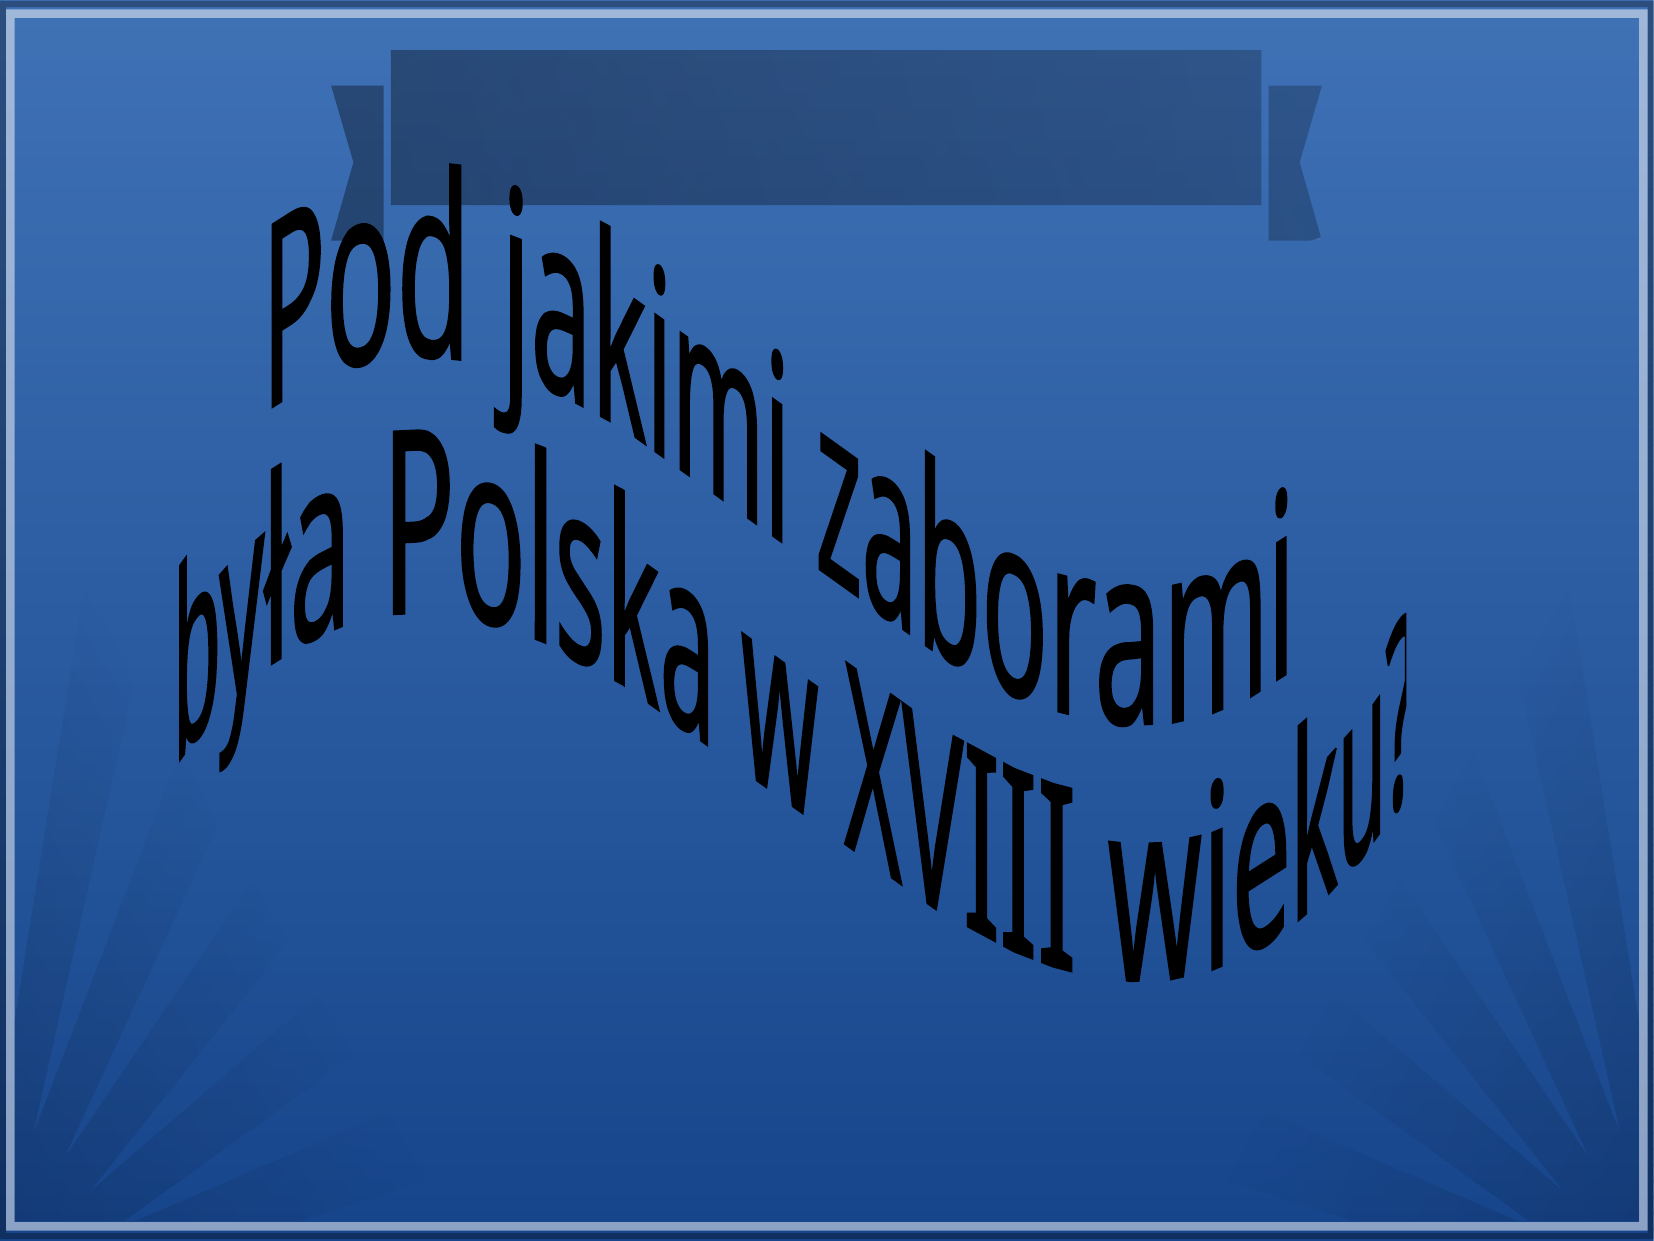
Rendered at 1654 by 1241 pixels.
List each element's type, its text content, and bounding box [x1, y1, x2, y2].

text_box Pod jakimi zaborami była Polska w XVIII wieku? [1212, 828, 1222, 971]
text_box Pod jakimi zaborami była Polska w XVIII wieku? [1276, 537, 1286, 681]
text_box Pod jakimi zaborami była Polska w XVIII wieku? [1237, 803, 1286, 950]
text_box Pod jakimi zaborami była Polska w XVIII wieku? [1058, 574, 1095, 715]
text_box Pod jakimi zaborami była Polska w XVIII wieku? [866, 476, 910, 634]
text_box Pod jakimi zaborami była Polska w XVIII wieku? [1172, 560, 1260, 724]
text_box Pod jakimi zaborami była Polska w XVIII wieku? [535, 444, 546, 644]
text_box Pod jakimi zaborami była Polska w XVIII wieku? [680, 332, 757, 525]
text_box Pod jakimi zaborami była Polska w XVIII wieku? [1298, 719, 1338, 921]
text_box Pod jakimi zaborami była Polska w XVIII wieku? [1003, 763, 1033, 959]
text_box Pod jakimi zaborami była Polska w XVIII wieku? [294, 494, 343, 644]
text_box Pod jakimi zaborami była Polska w XVIII wieku? [263, 463, 292, 665]
text_box Pod jakimi zaborami była Polska w XVIII wieku? [1099, 584, 1153, 727]
text_box Pod jakimi zaborami była Polska w XVIII wieku? [967, 743, 996, 942]
text_box Pod jakimi zaborami była Polska w XVIII wieku? [179, 556, 217, 761]
text_box Pod jakimi zaborami była Polska w XVIII wieku? [600, 221, 646, 445]
text_box Pod jakimi zaborami była Polska w XVIII wieku? [987, 553, 1043, 699]
text_box Pod jakimi zaborami była Polska w XVIII wieku? [844, 661, 902, 885]
text_box Pod jakimi zaborami była Polska w XVIII wieku? [402, 164, 461, 361]
text_box Pod jakimi zaborami była Polska w XVIII wieku? [393, 430, 450, 615]
text_box Pod jakimi zaborami była Polska w XVIII wieku? [1108, 835, 1201, 982]
text_box Pod jakimi zaborami była Polska w XVIII wieku? [1386, 613, 1406, 760]
text_box Pod jakimi zaborami była Polska w XVIII wieku? [664, 588, 708, 746]
text_box Pod jakimi zaborami była Polska w XVIII wieku? [1041, 779, 1072, 972]
text_box Pod jakimi zaborami była Polska w XVIII wieku? [219, 532, 265, 772]
text_box Pod jakimi zaborami była Polska w XVIII wieku? [494, 235, 521, 433]
text_box Pod jakimi zaborami była Polska w XVIII wieku? [655, 313, 664, 458]
text_box Pod jakimi zaborami była Polska w XVIII wieku? [560, 520, 602, 666]
text_box Pod jakimi zaborami była Polska w XVIII wieku? [272, 207, 321, 408]
text_box Pod jakimi zaborami była Polska w XVIII wieku? [925, 450, 976, 666]
text_box Pod jakimi zaborami była Polska w XVIII wieku? [1344, 696, 1380, 866]
text_box Pod jakimi zaborami była Polska w XVIII wieku? [461, 483, 520, 627]
text_box Pod jakimi zaborami była Polska w XVIII wieku? [614, 485, 659, 711]
text_box Pod jakimi zaborami była Polska w XVIII wieku? [742, 632, 818, 814]
text_box Pod jakimi zaborami była Polska w XVIII wieku? [819, 433, 859, 598]
text_box Pod jakimi zaborami była Polska w XVIII wieku? [535, 253, 583, 407]
text_box Pod jakimi zaborami była Polska w XVIII wieku? [772, 398, 782, 543]
text_box Pod jakimi zaborami była Polska w XVIII wieku? [331, 223, 390, 368]
text_box Pod jakimi zaborami była Polska w XVIII wieku? [902, 702, 964, 910]
